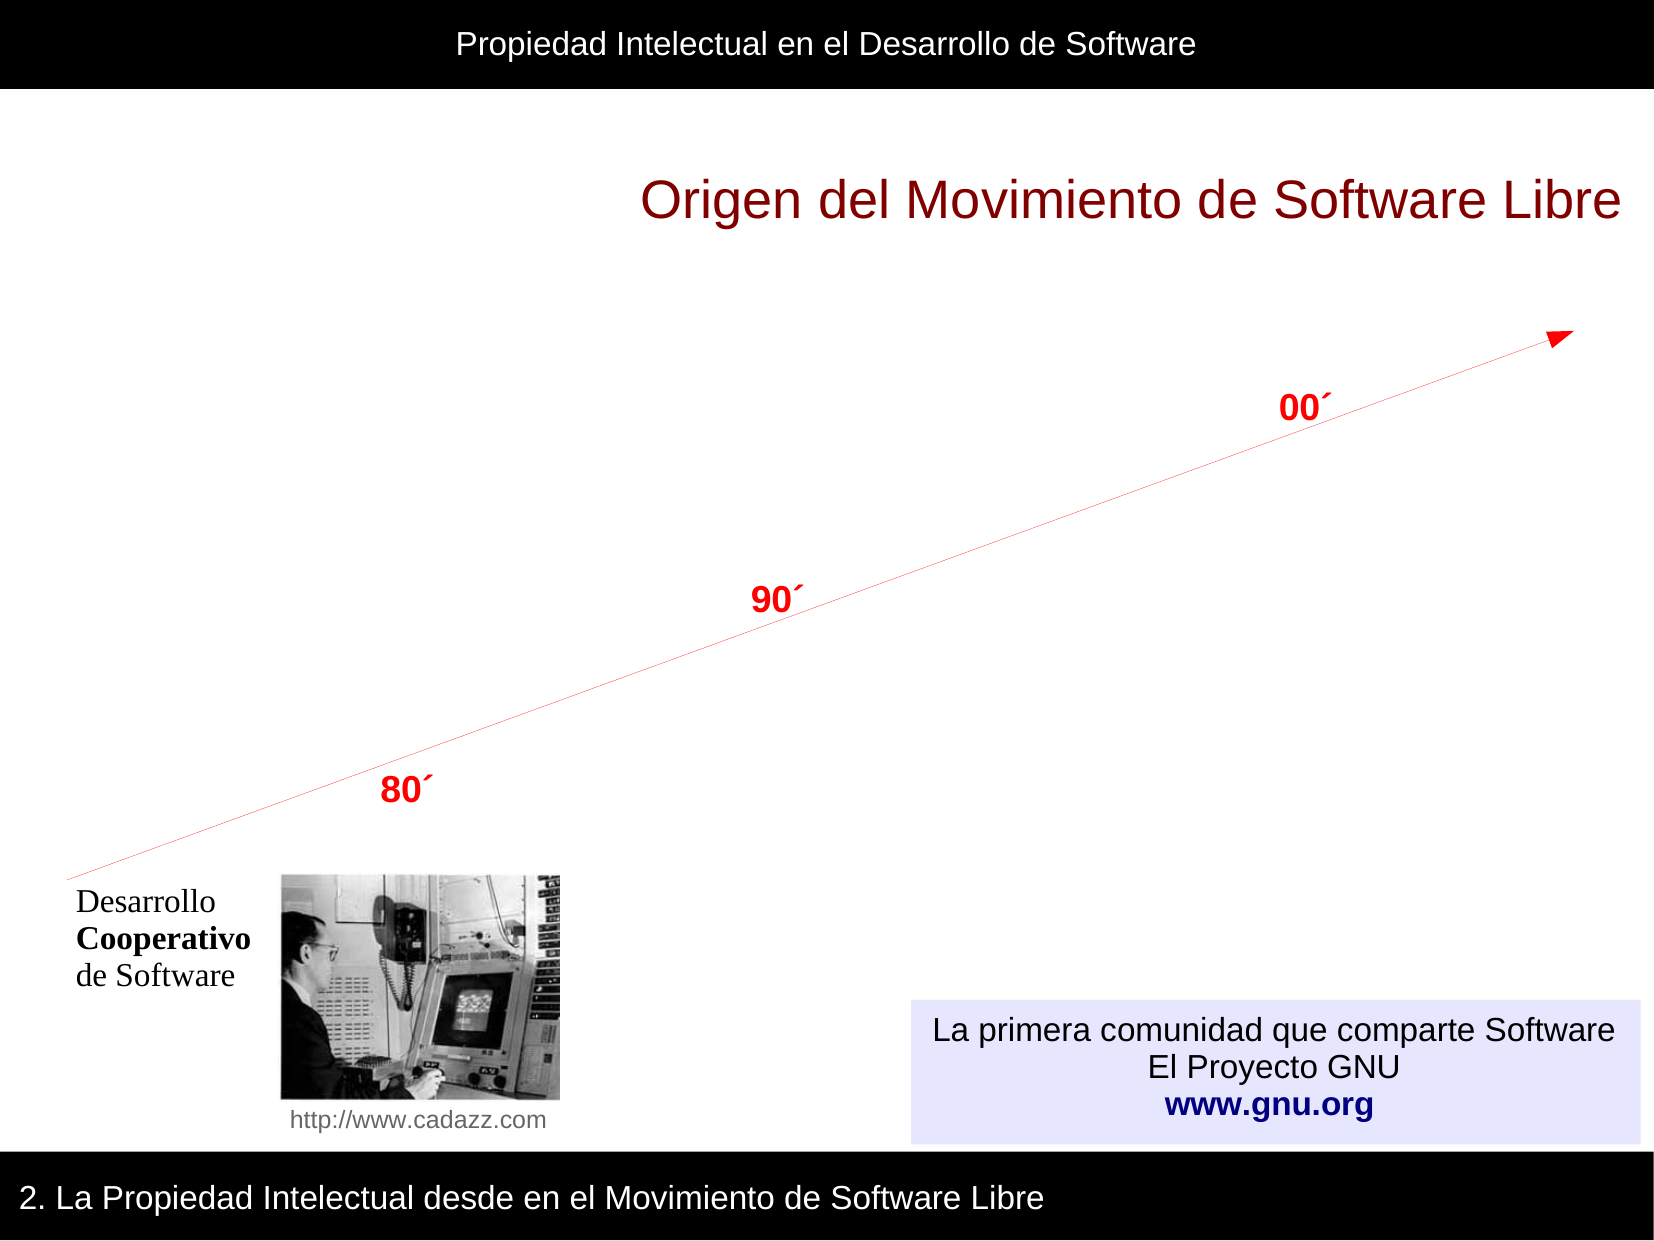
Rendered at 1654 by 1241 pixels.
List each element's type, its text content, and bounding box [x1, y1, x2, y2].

text_box 80´ [380, 768, 435, 811]
text_box 90´ [750, 578, 805, 621]
title Origen del Movimiento de Software Libre [147, 147, 1625, 252]
picture [278, 873, 560, 1102]
text_box 2. La Propiedad Intelectual desde en el Movimiento de Software Libre [18, 1180, 1047, 1218]
text_box 00´ [1278, 386, 1333, 429]
text_box La primera comunidad que comparte Software El Proyecto GNU www.gnu.org [911, 999, 1641, 1145]
text_box Desarrollo Cooperativo de Software [75, 882, 252, 994]
text_box http://www.cadazz.com [289, 1106, 543, 1135]
